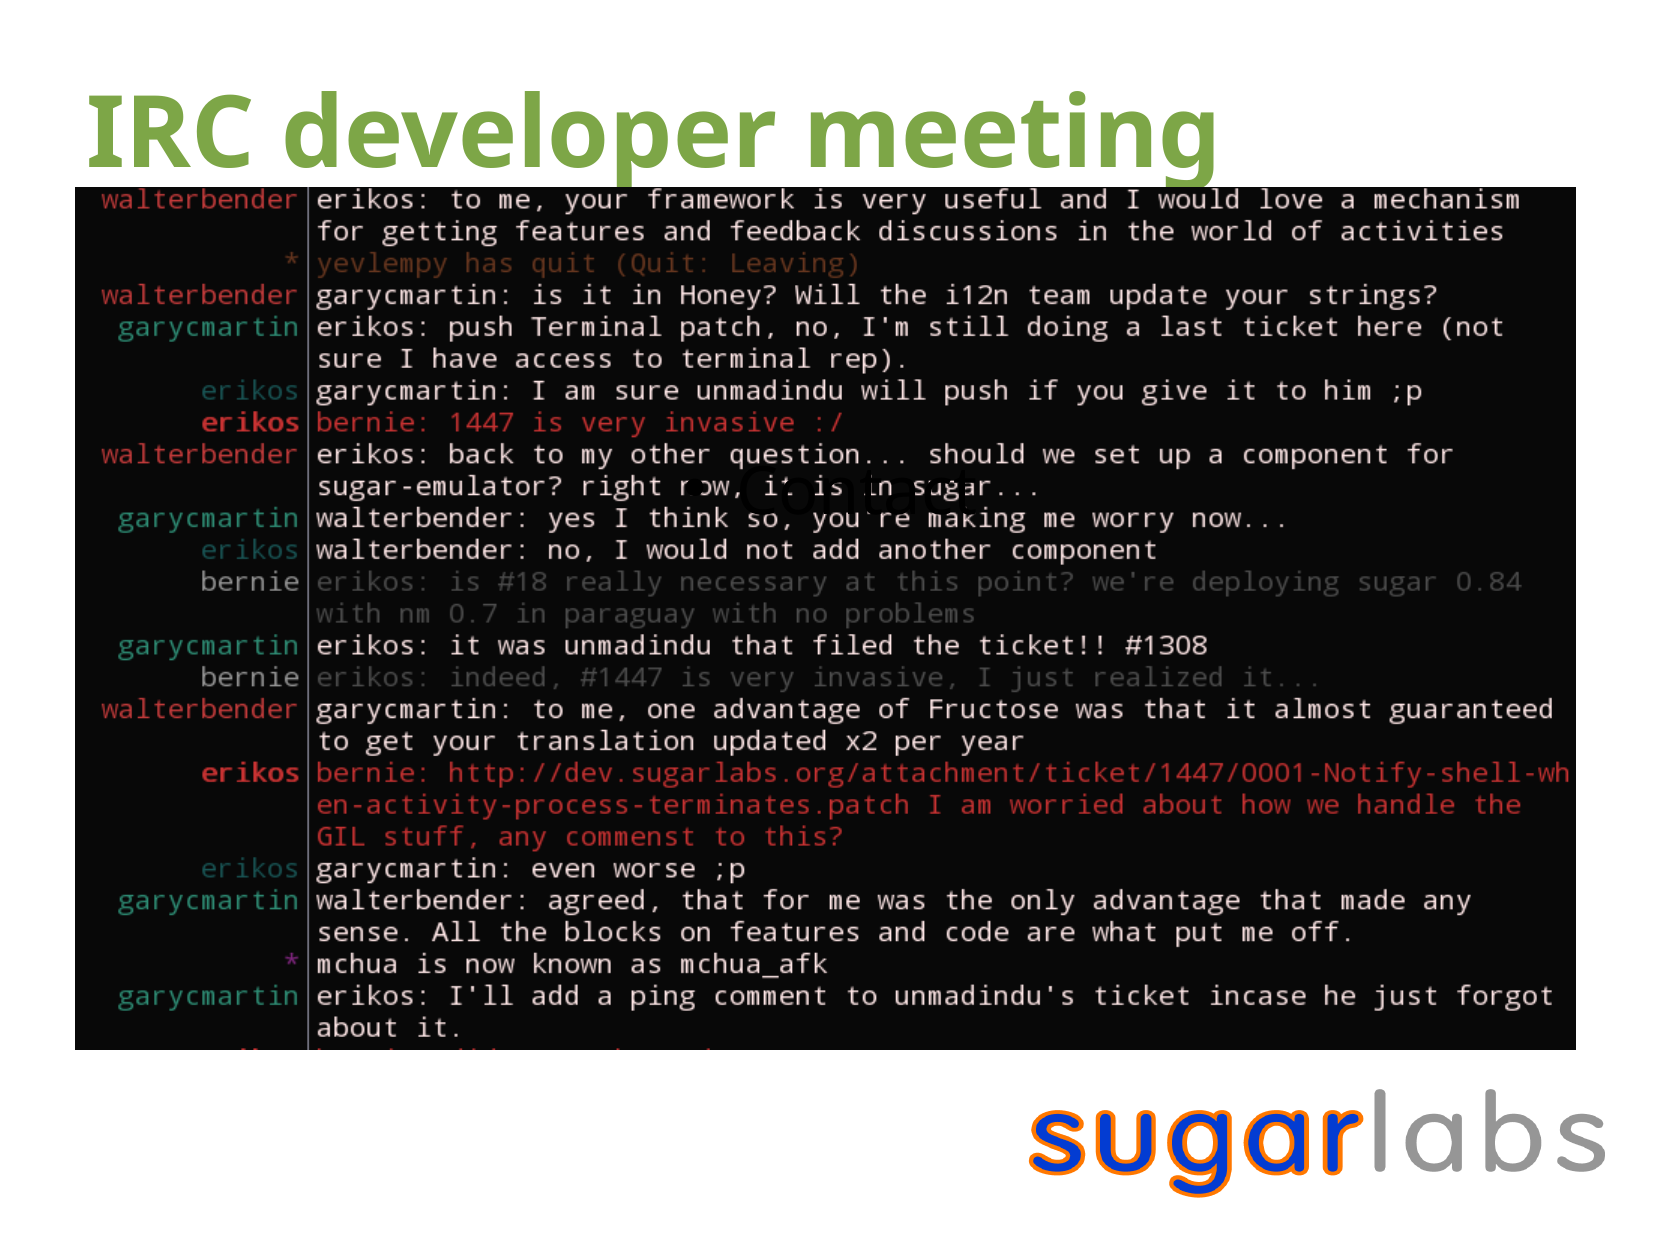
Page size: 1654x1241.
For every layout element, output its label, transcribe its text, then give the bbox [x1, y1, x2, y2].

picture [75, 187, 1654, 1241]
text_box Contact [665, 443, 996, 600]
title IRC developer meeting [86, 32, 1576, 187]
